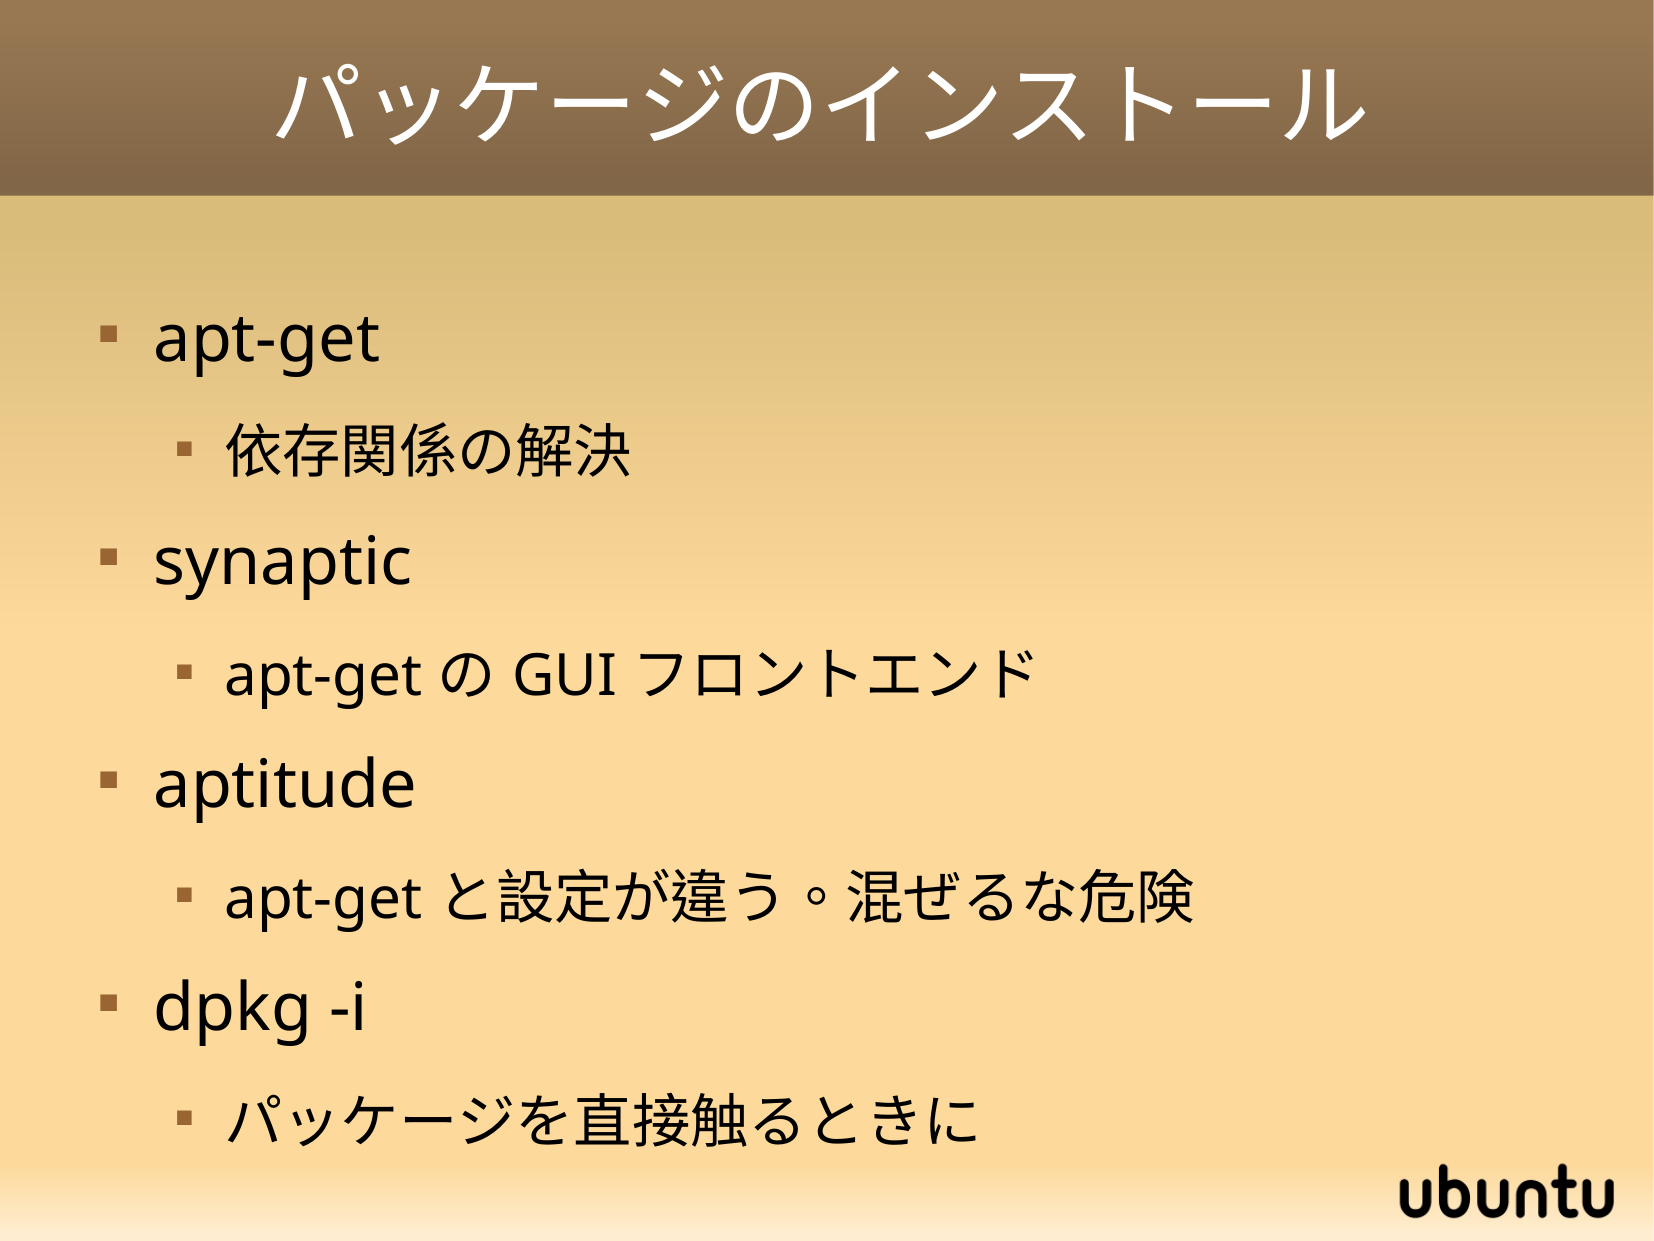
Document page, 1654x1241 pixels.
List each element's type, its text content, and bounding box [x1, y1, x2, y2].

picture [0, 0, 1654, 1241]
list apt-get 依存関係の解決 synaptic apt-getのGUIフロントエンド aptitude apt-getと設定が違う。混ぜるな危険 dpkg -i パッケージを直接触るときに [82, 290, 1571, 1094]
title パッケージのインストール [76, 0, 1565, 208]
